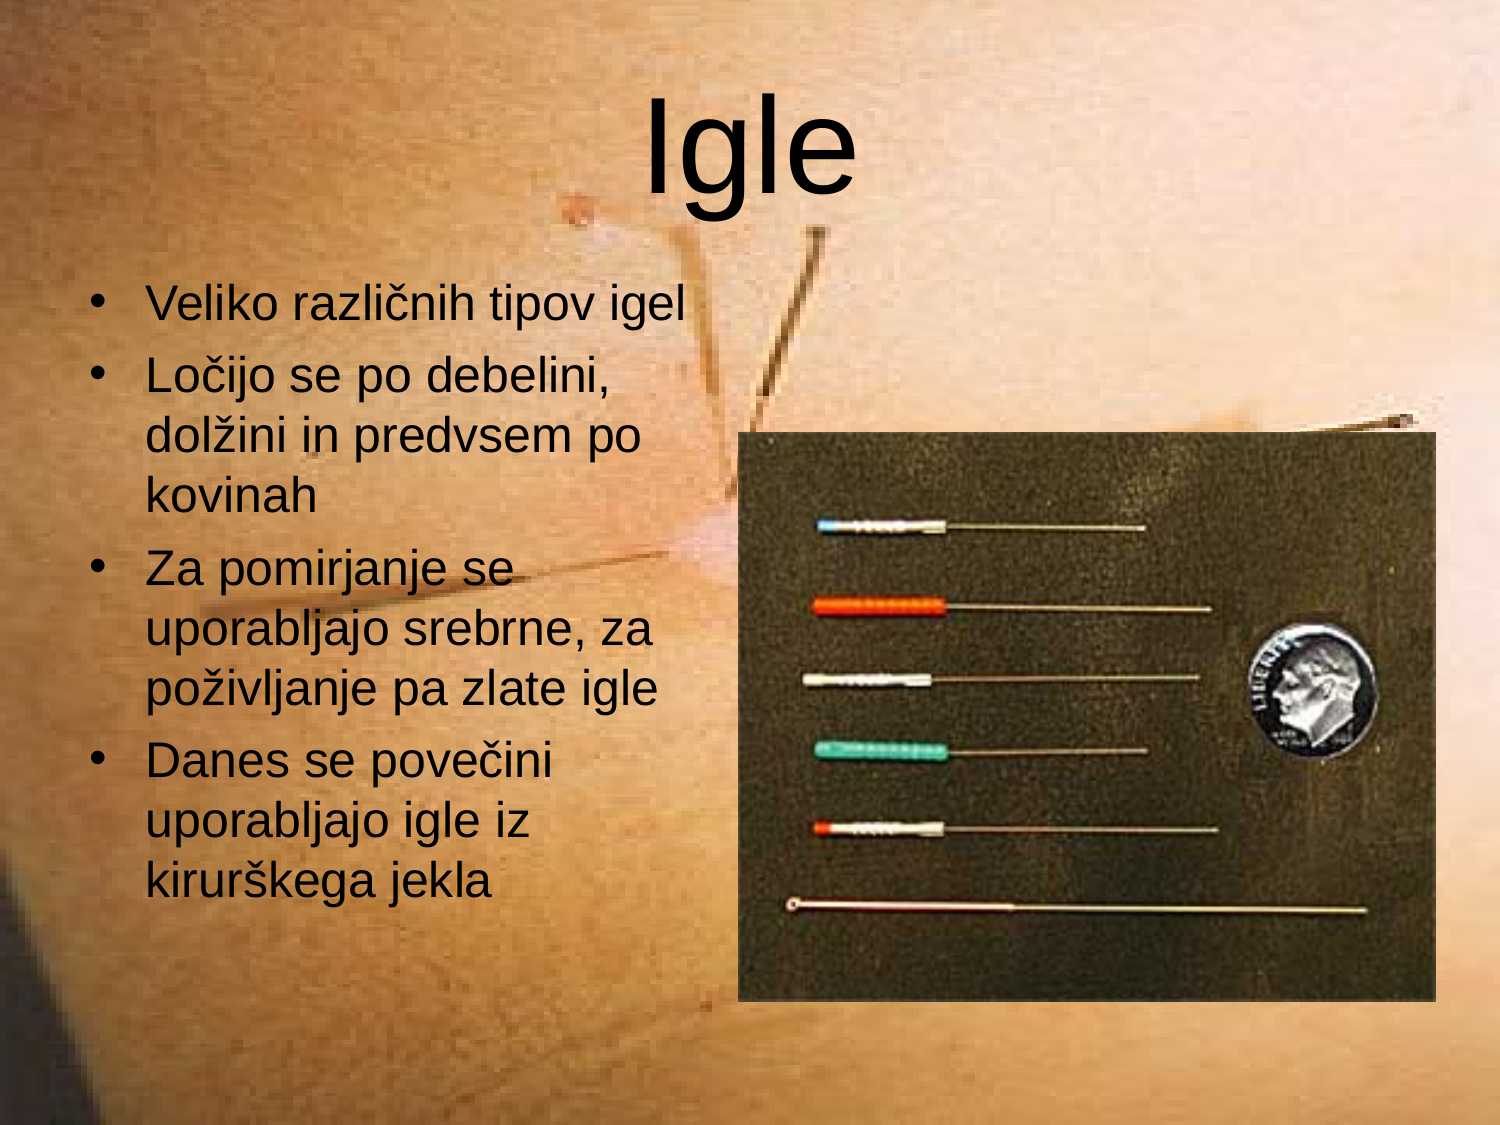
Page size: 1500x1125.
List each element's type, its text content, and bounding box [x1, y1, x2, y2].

list Veliko različnih tipov igel Ločijo se po debelini, dolžini in predvsem po kovinah Za pomirjanje se uporabljajo srebrne, za poživljanje pa zlate igle Danes se povečini uporabljajo igle iz kirurškega jekla [75, 262, 715, 1005]
picture [0, 0, 1500, 1125]
title Igle [75, 45, 1425, 233]
